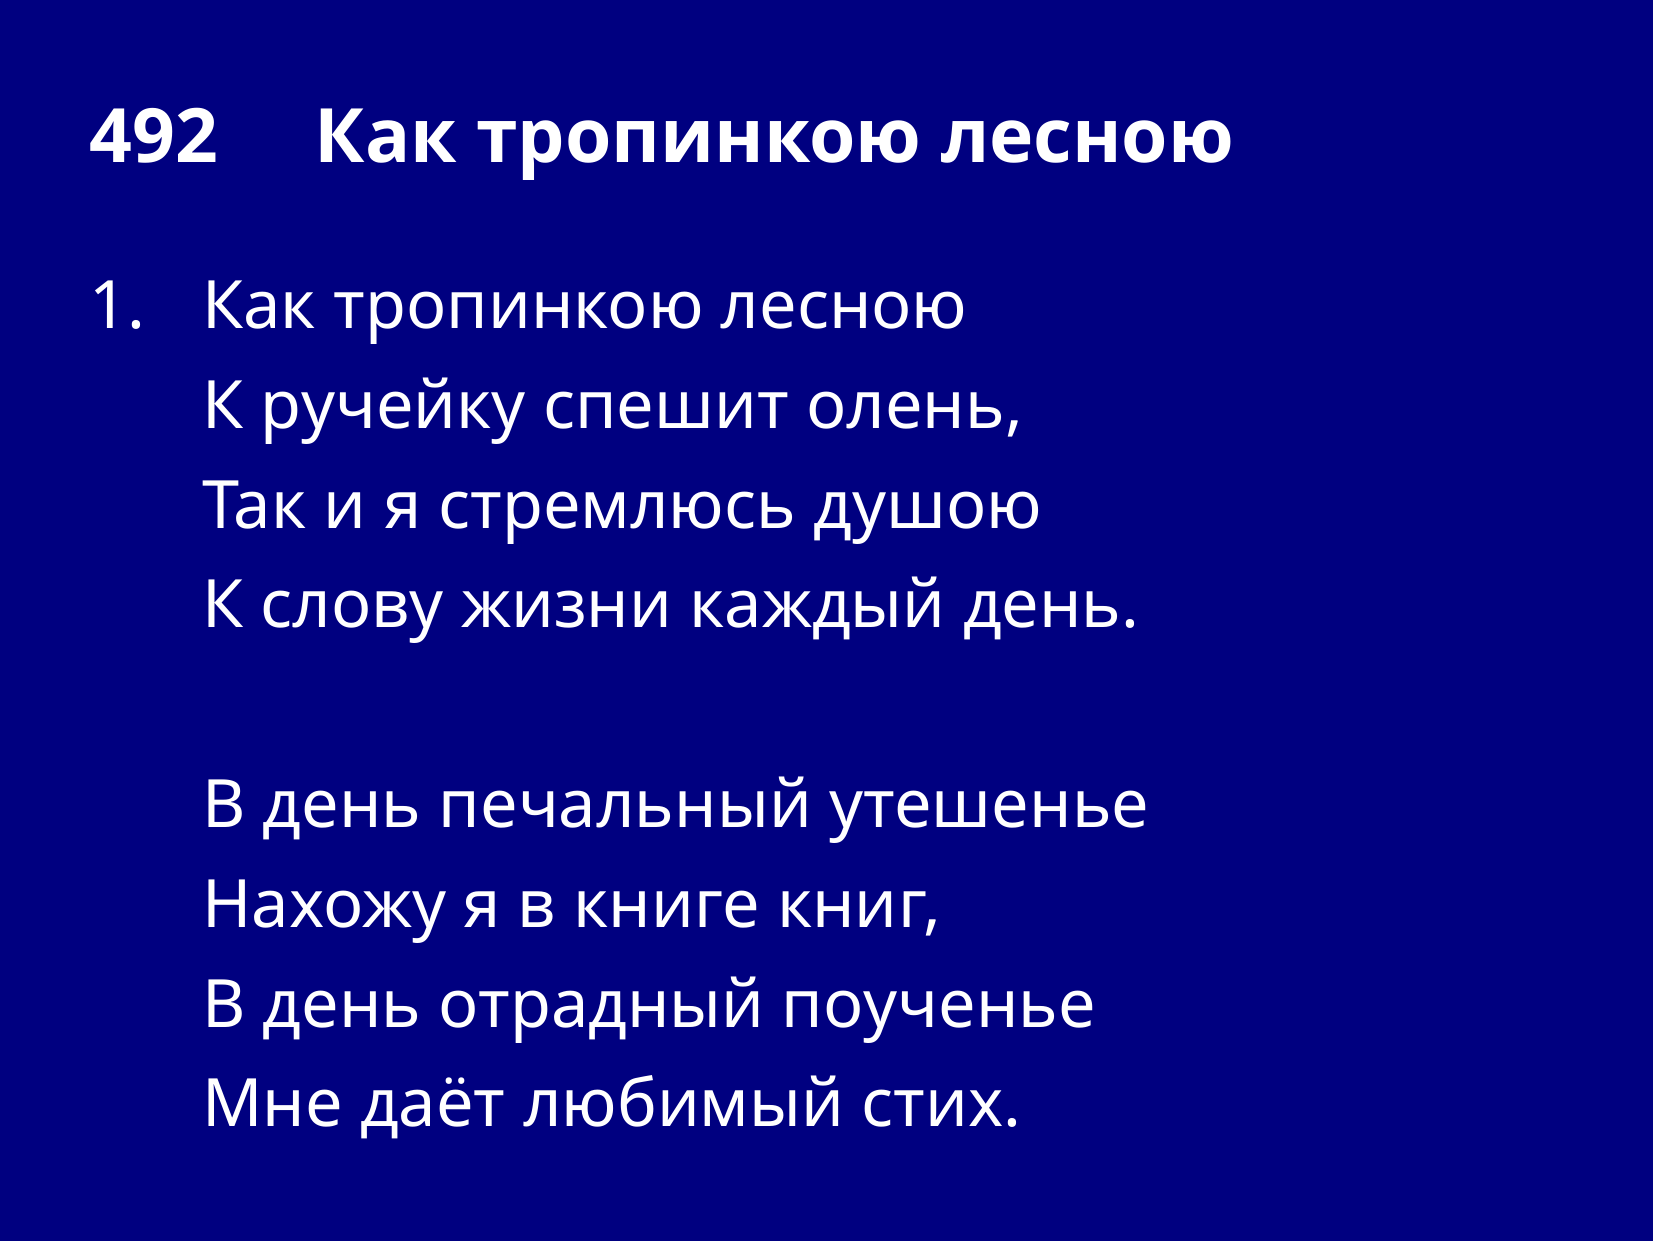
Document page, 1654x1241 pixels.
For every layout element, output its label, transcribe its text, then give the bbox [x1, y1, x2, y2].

text_box 492 Как тропинкою лесною [75, 75, 1576, 188]
text_box 1. Как тропинкою лесною К ручейку спешит олень, Так и я стремлюсь душою К слову жизни каждый день. В день печальный утешенье Нахожу я в книге книг, В день отрадный поученье Мне даёт любимый стих. [75, 188, 1576, 1163]
